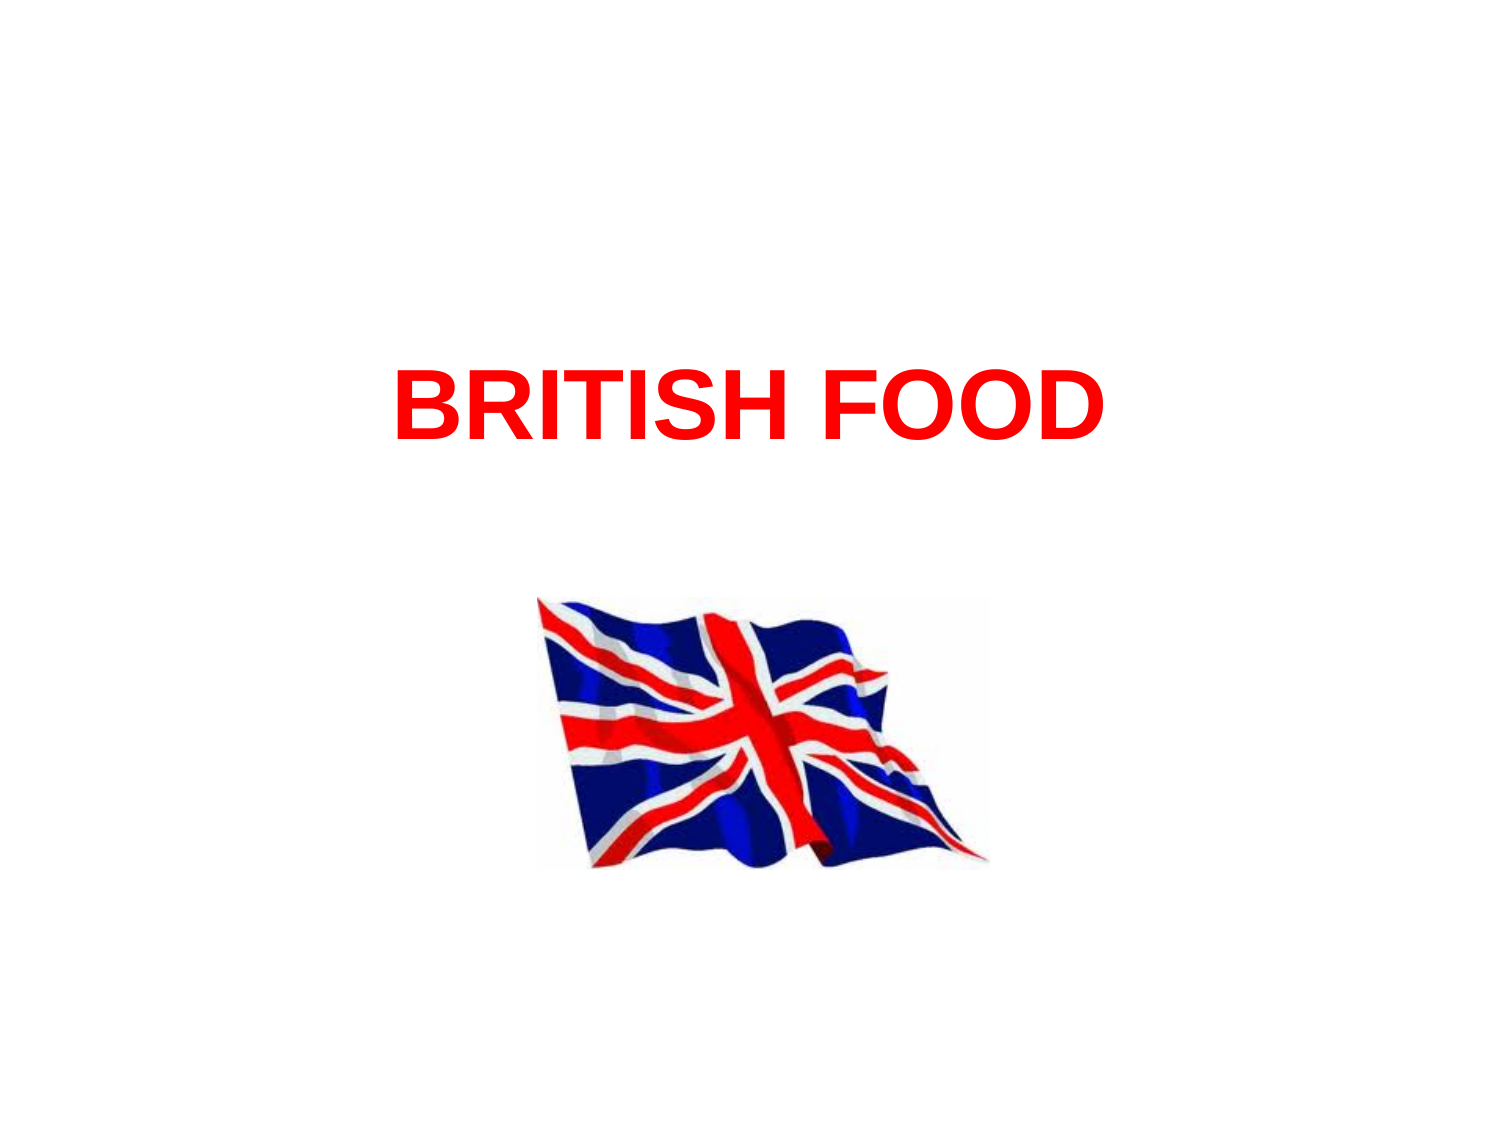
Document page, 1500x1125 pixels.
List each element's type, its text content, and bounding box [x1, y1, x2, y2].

title BRITISH FOOD [112, 208, 1388, 591]
picture [537, 597, 990, 870]
